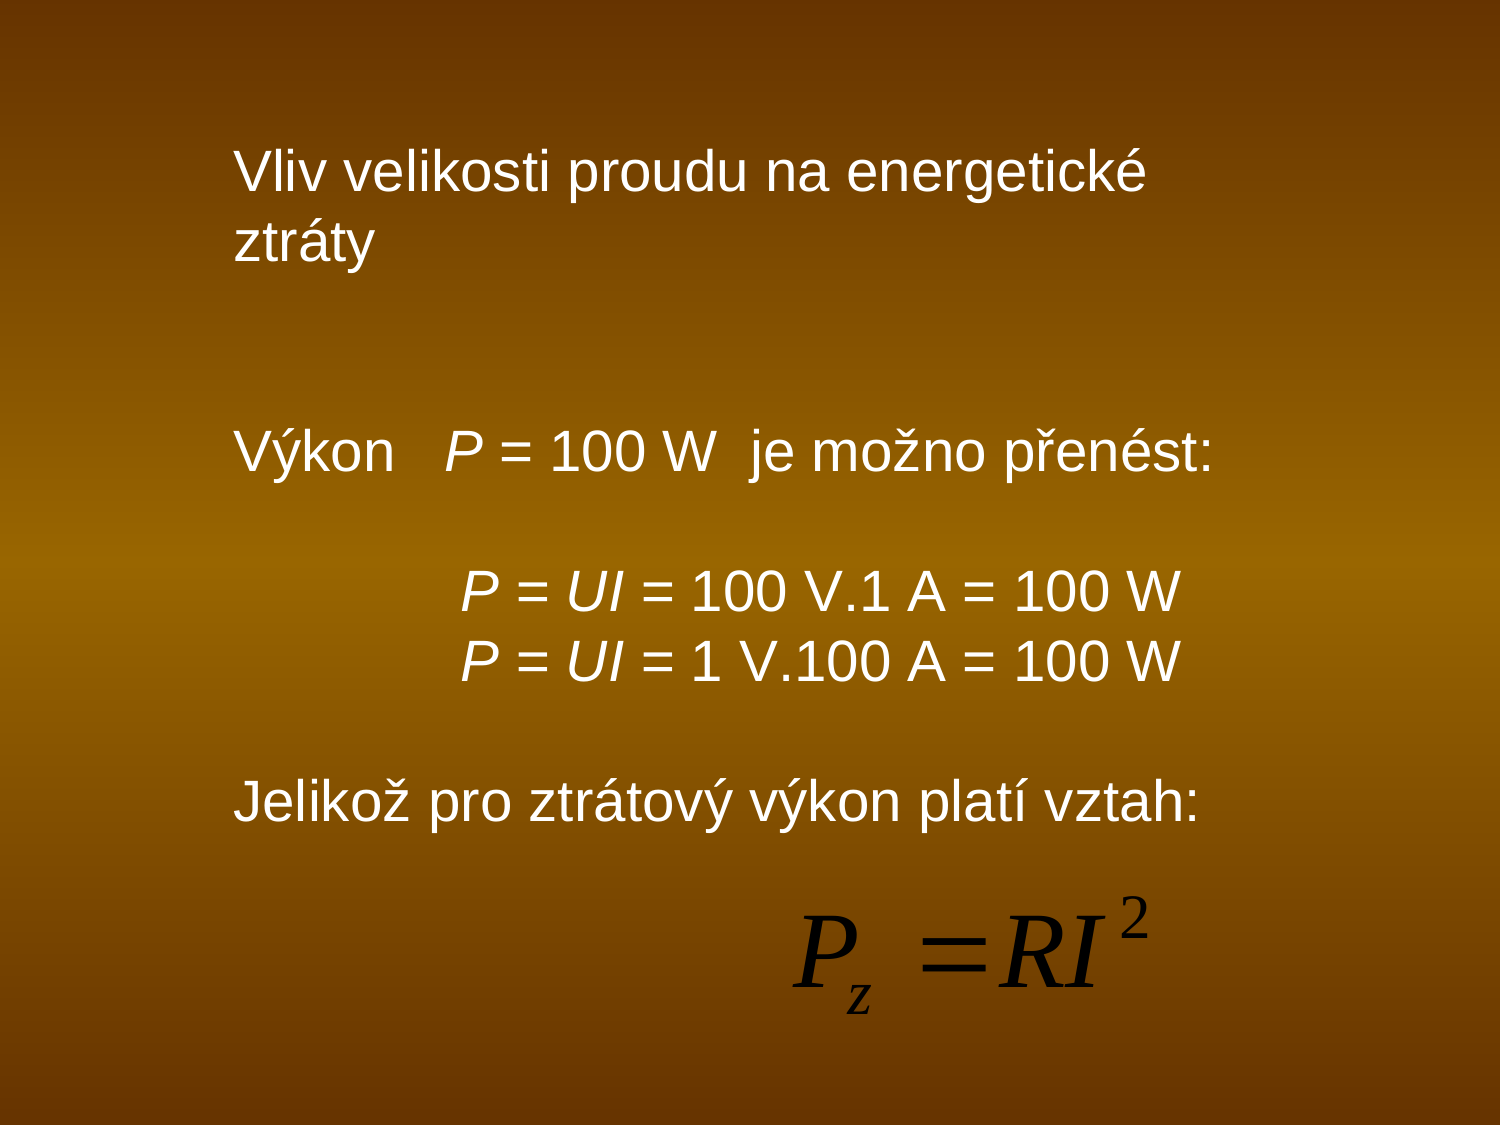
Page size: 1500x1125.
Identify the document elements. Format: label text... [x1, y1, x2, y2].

chart [773, 869, 1173, 1033]
text_box Vliv velikosti proudu na energetické ztráty Výkon P = 100 W je možno přenést: P = UI = 100 V.1 A = 100 W P = UI = 1 V.100 A = 100 W Jelikož pro ztrátový výkon platí vztah: [218, 125, 1270, 841]
